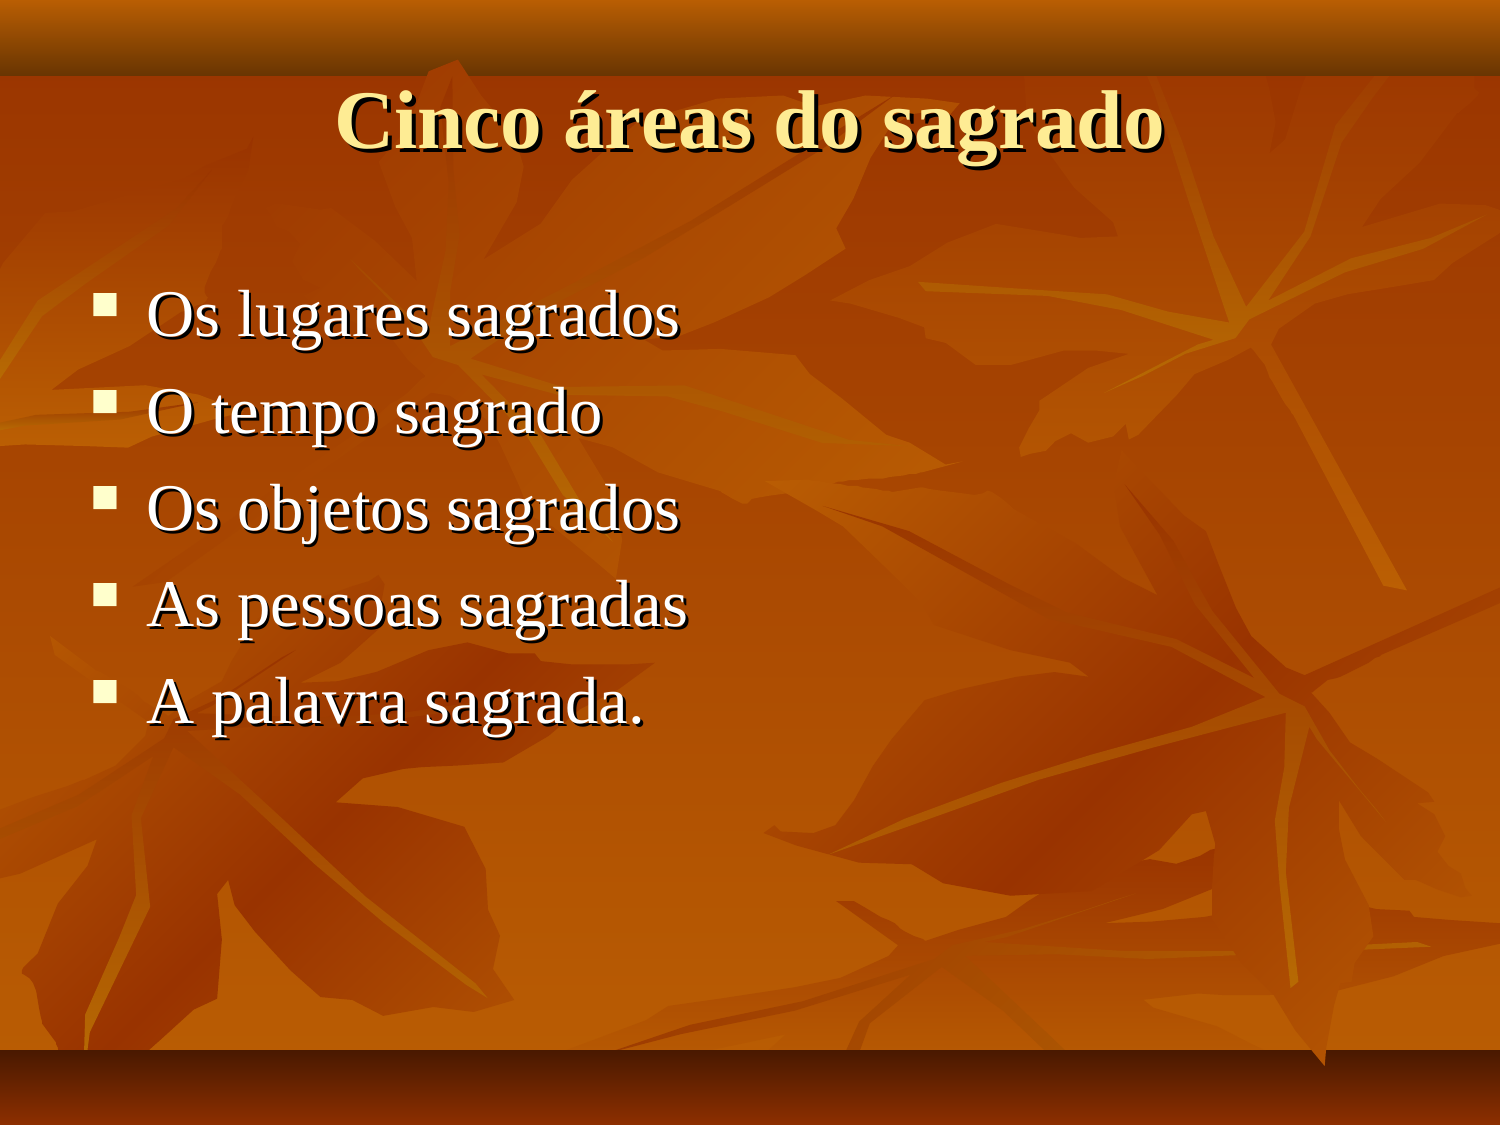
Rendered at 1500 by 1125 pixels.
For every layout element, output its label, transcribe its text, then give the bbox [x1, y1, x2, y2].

title Cinco áreas do sagrado [75, 45, 1426, 185]
list Os lugares sagrados O tempo sagrado Os objetos sagrados As pessoas sagradas A palavra sagrada. [75, 262, 1426, 1006]
